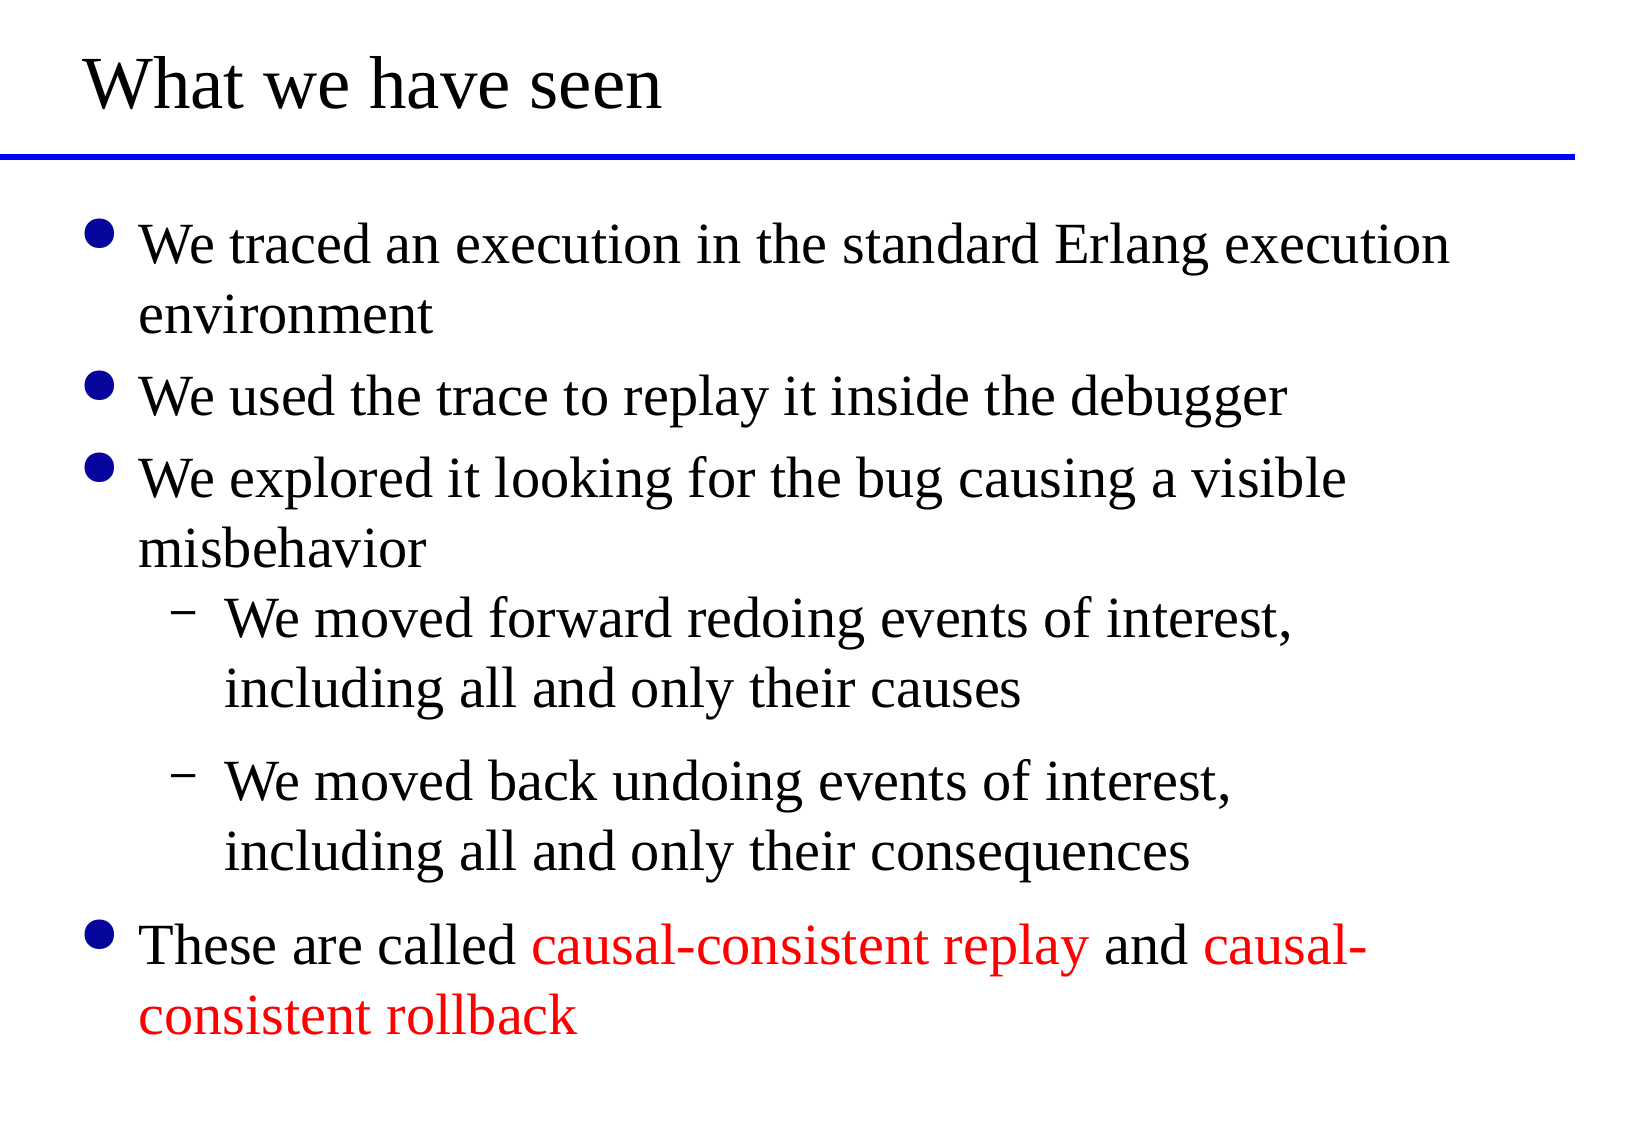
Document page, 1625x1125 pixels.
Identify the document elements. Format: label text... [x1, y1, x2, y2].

list We traced an execution in the standard Erlang execution environment We used the trace to replay it inside the debugger We explored it looking for the bug causing a visible misbehavior We moved forward redoing events of interest, including all and only their causes We moved back undoing events of interest, including all and only their consequences These are called causal-consistent replay and causal-consistent rollback [67, 198, 1478, 1061]
title What we have seen [67, 27, 1544, 131]
